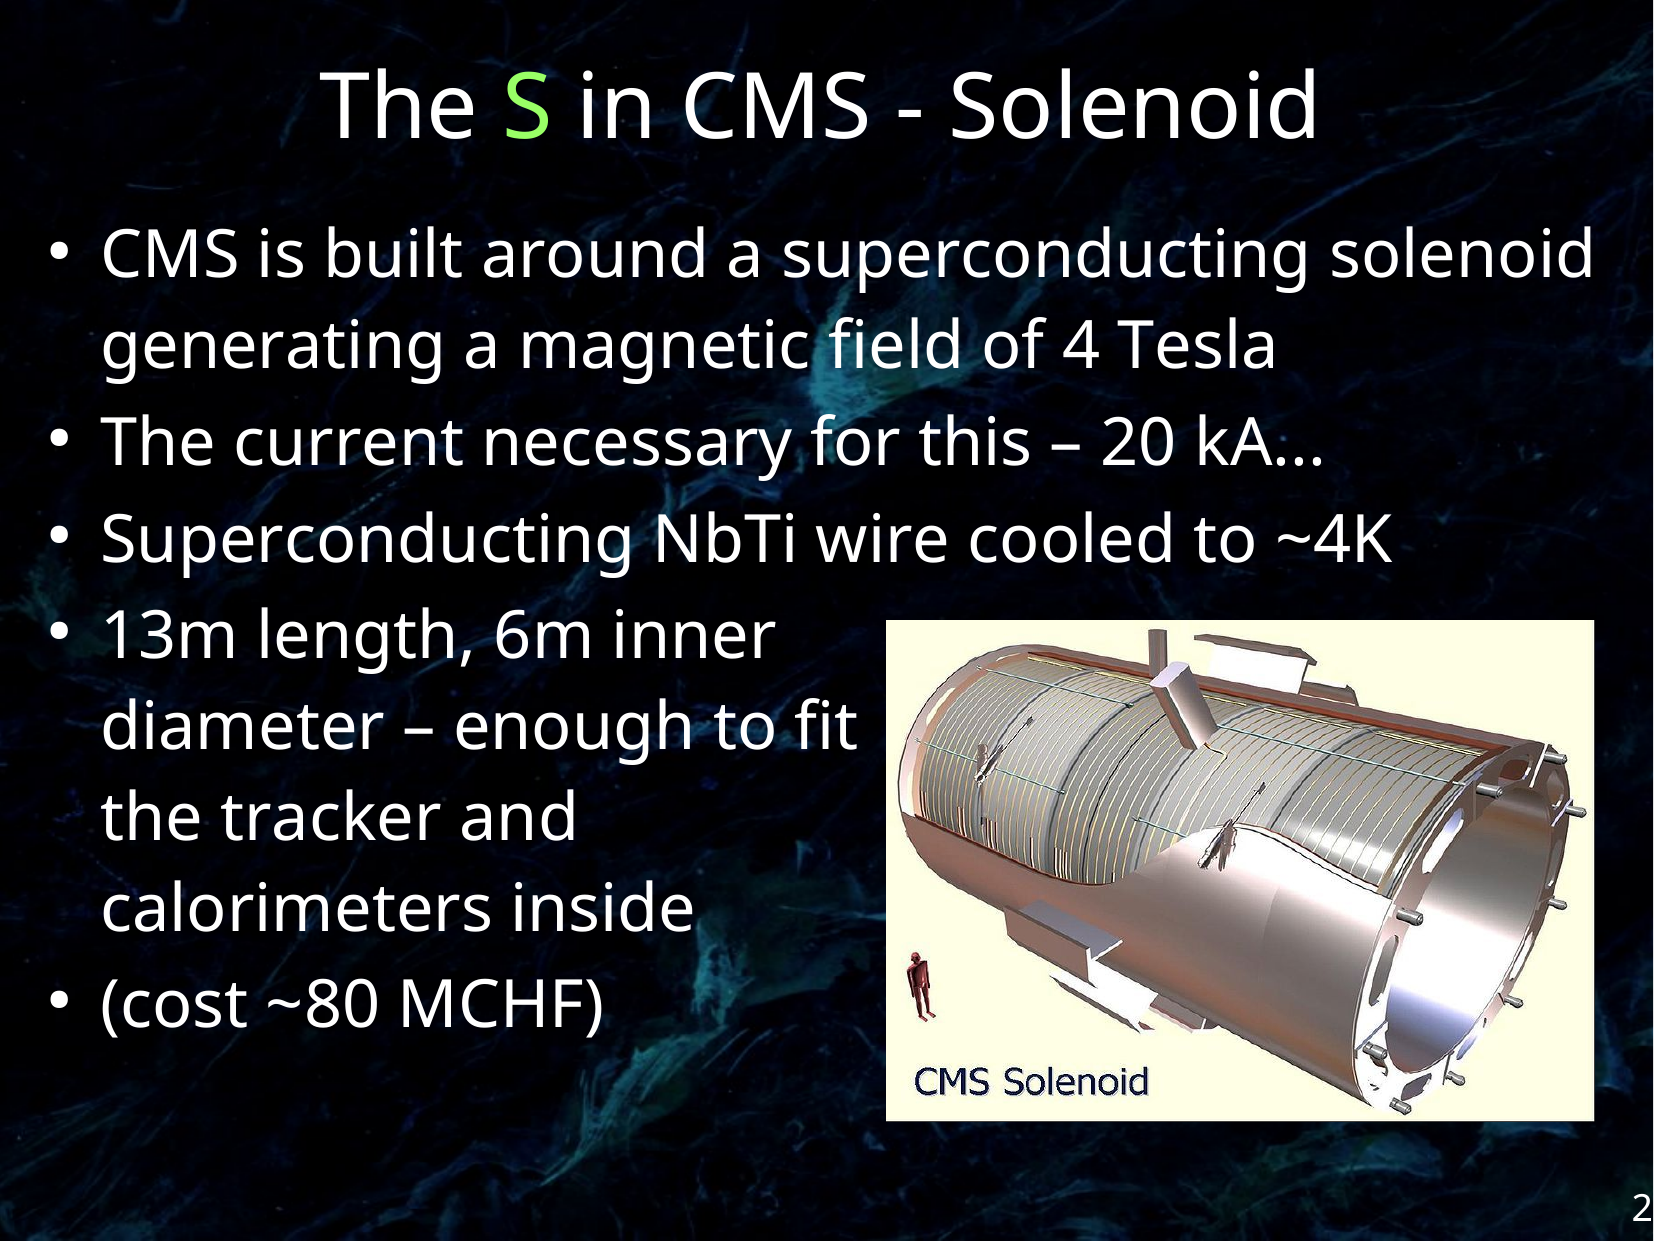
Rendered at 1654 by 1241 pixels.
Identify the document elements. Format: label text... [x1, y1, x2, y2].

title The S in CMS - Solenoid [77, 29, 1565, 178]
picture [0, 0, 1654, 1241]
list CMS is built around a superconducting solenoid generating a magnetic field of 4 Tesla The current necessary for this – 20 kA... Superconducting NbTi wire cooled to ~4K 13m length, 6m inner diameter – enough to fit the tracker and calorimeters inside (cost ~80 MCHF) [29, 206, 1625, 1108]
